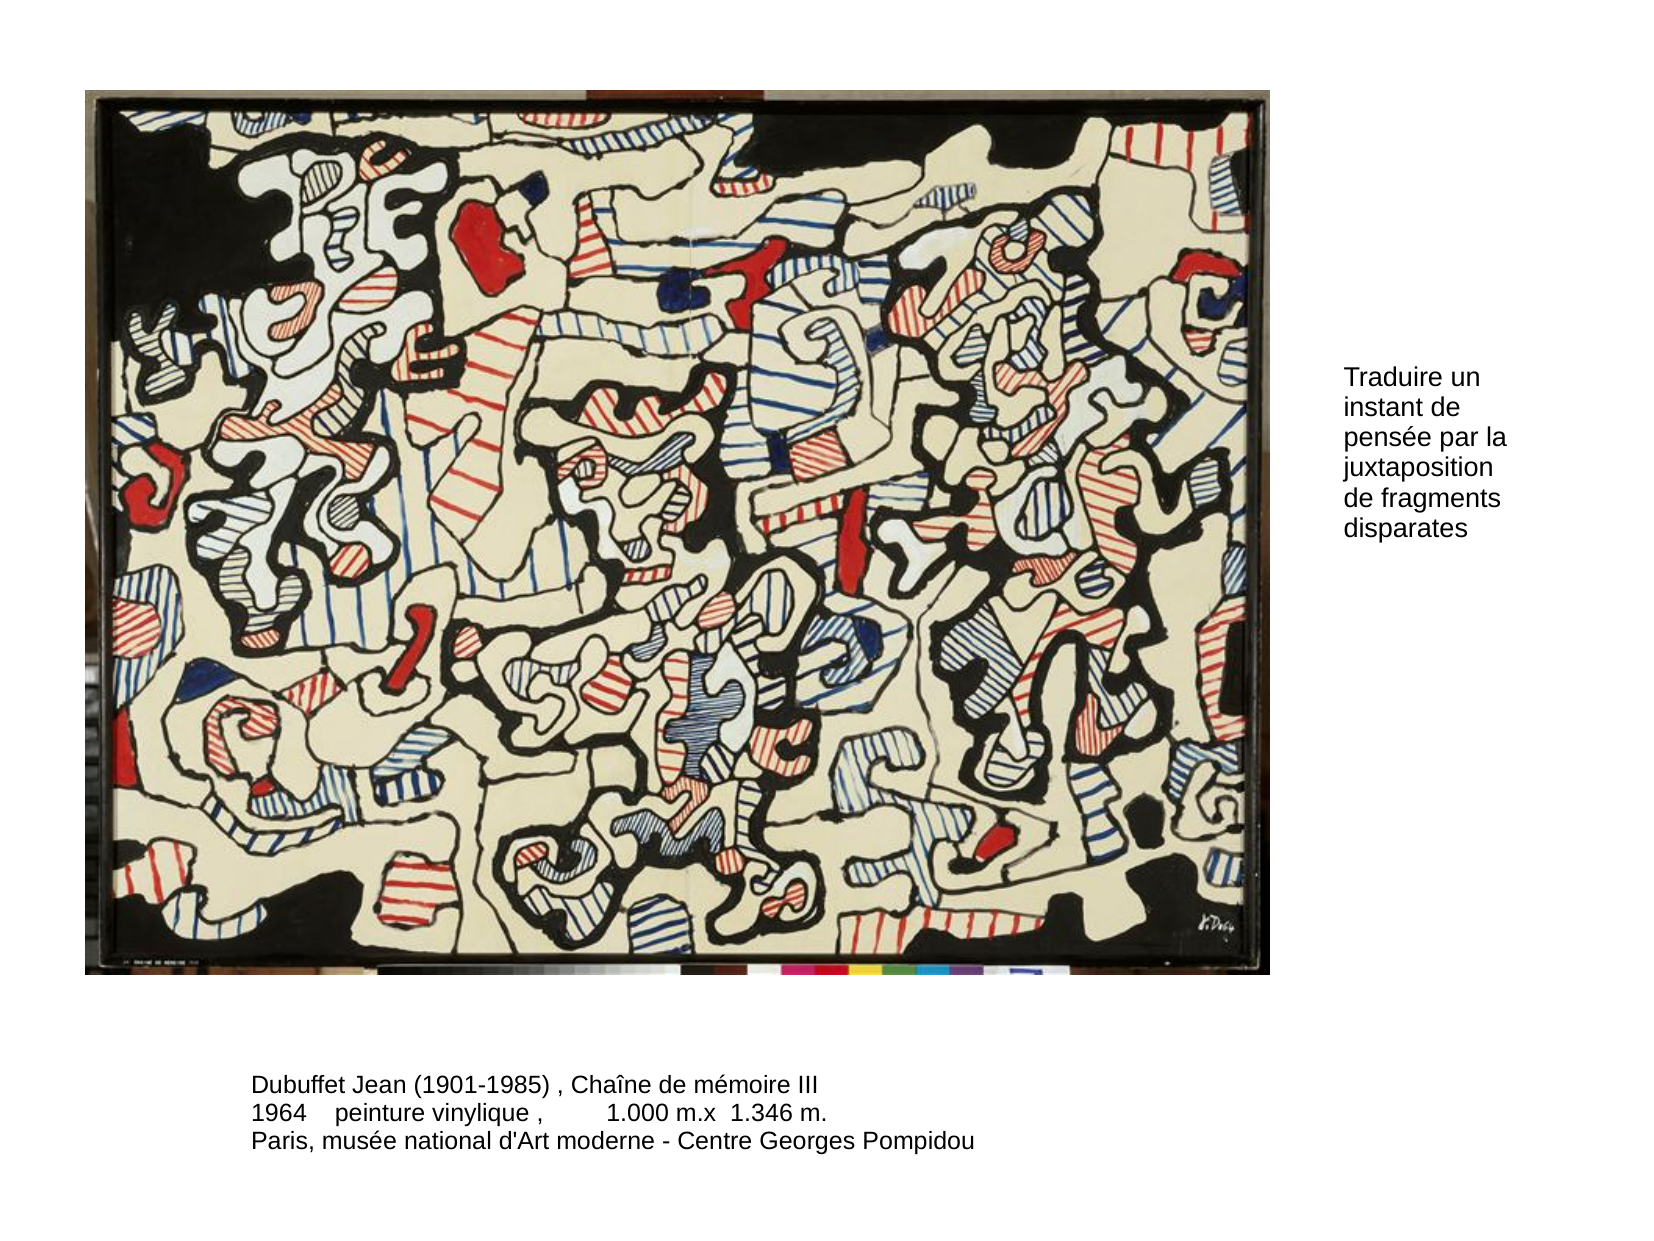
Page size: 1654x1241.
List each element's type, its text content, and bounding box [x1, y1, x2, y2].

text_box Traduire un instant de pensée par la juxtaposition de fragments disparates [1328, 354, 1536, 562]
text_box Dubuffet Jean (1901-1985) , Chaîne de mémoire III 1964 peinture vinylique , 1.000 m.x 1.346 m. Paris, musée national d'Art moderne - Centre Georges Pompidou [236, 1062, 1477, 1190]
picture [85, 90, 1270, 975]
